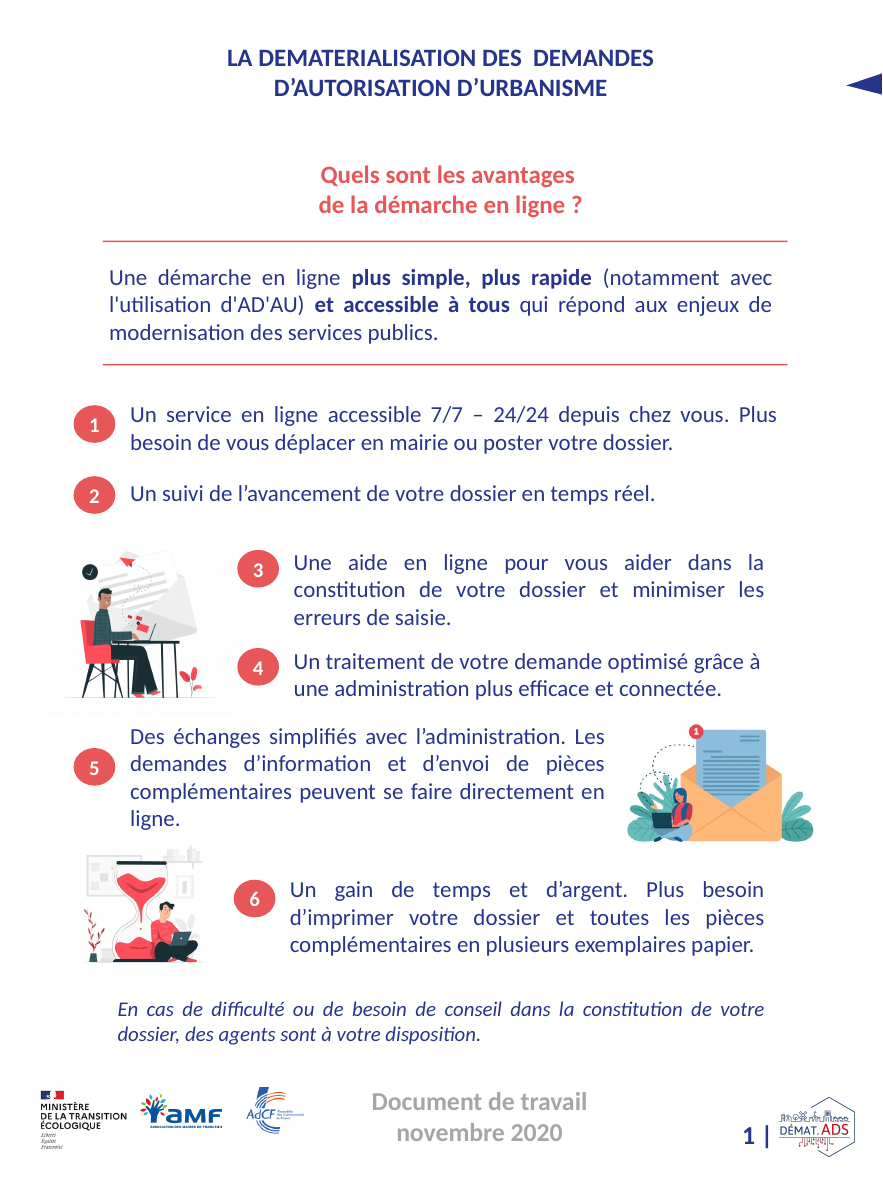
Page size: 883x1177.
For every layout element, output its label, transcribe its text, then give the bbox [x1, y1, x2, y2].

picture [618, 716, 822, 858]
text_box 1 | [726, 1111, 778, 1157]
text_box 6 [233, 879, 275, 918]
text_box Quels sont les avantages de la démarche en ligne ? [137, 151, 764, 226]
picture [45, 542, 234, 717]
picture [778, 1096, 856, 1158]
text_box 1 [73, 405, 115, 443]
text_box 4 [237, 647, 280, 686]
text_box 5 [73, 747, 116, 786]
text_box Un traitement de votre demande optimisé grâce à une administration plus efficace et connectée. [279, 638, 777, 709]
text_box LA DEMATERIALISATION DES DEMANDES D’AUTORISATION D’URBANISME [137, 33, 745, 109]
text_box 3 [237, 549, 280, 588]
text_box Un gain de temps et d’argent. Plus besoin d’imprimer votre dossier et toutes les pièces complémentaires en plusieurs exemplaires papier. [275, 867, 780, 965]
text_box Un service en ligne accessible 7/7 – 24/24 depuis chez vous. Plus besoin de vous déplacer en mairie ou poster votre dossier. [115, 392, 793, 463]
text_box Une aide en ligne pour vous aider dans la constitution de votre dossier et minimiser les erreurs de saisie. [279, 540, 780, 638]
picture [246, 1087, 304, 1134]
text_box 2 [73, 476, 116, 514]
text_box N’hésitez pas à ajouter votre logo ici [846, 73, 882, 95]
text_box Un suivi de l’avancement de votre dossier en temps réel. [115, 471, 780, 514]
picture [73, 833, 215, 975]
picture [140, 1094, 222, 1128]
text_box En cas de difficulté ou de besoin de conseil dans la constitution de votre dossier, des agents sont à votre disposition. [102, 988, 780, 1054]
picture [32, 1082, 137, 1157]
text_box Une démarche en ligne plus simple, plus rapide (notamment avec l'utilisation d'AD'AU) et accessible à tous qui répond aux enjeux de modernisation des services publics. [94, 255, 788, 353]
text_box Des échanges simplifiés avec l’administration. Les demandes d’information et d’envoi de pièces complémentaires peuvent se faire directement en ligne. [115, 713, 621, 839]
